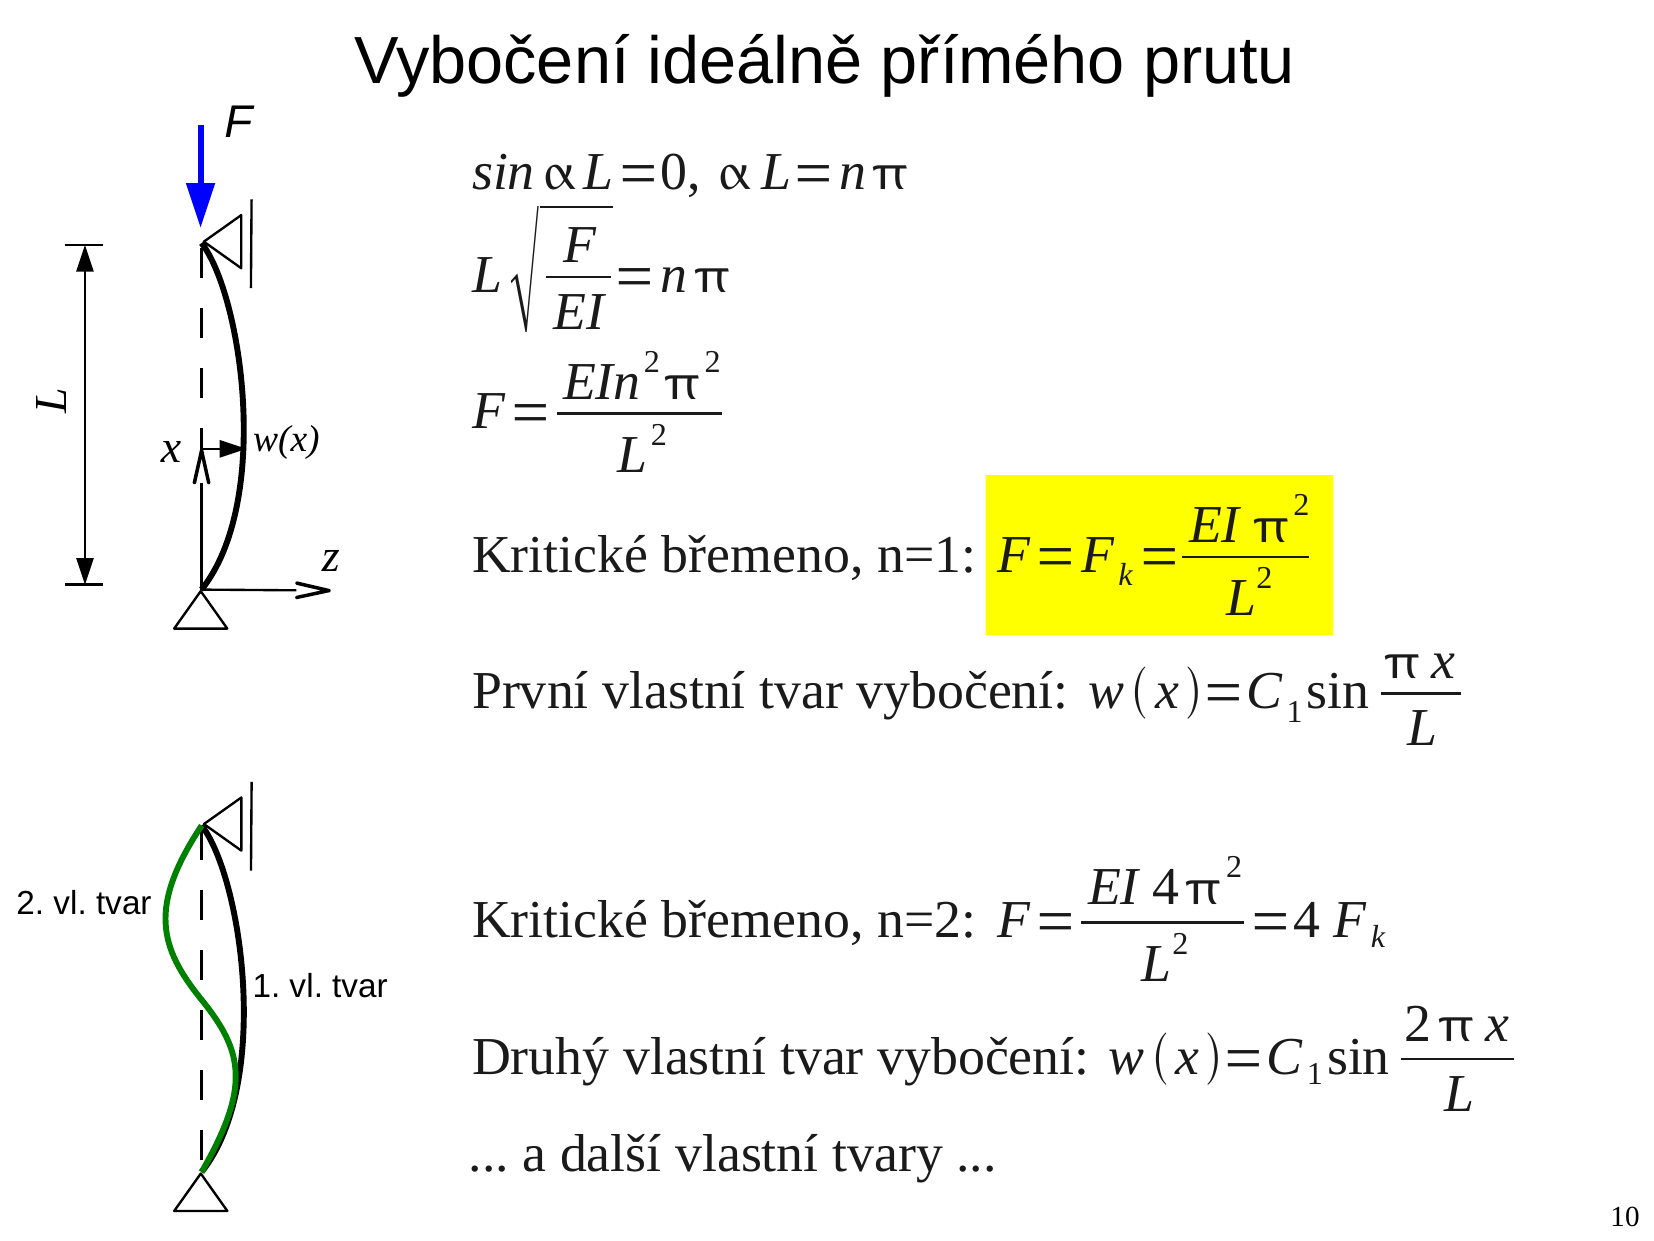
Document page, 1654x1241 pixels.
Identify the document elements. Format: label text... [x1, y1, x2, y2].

text_box z [307, 523, 363, 608]
text_box 1. vl. tvar [237, 960, 401, 1017]
chart [448, 851, 1530, 1183]
chart [448, 142, 1476, 758]
text_box [203, 797, 242, 851]
text_box x [146, 414, 202, 500]
title Vybočení ideálně přímého prutu [37, 8, 1613, 113]
text_box w(x) [238, 410, 335, 471]
text_box [174, 591, 228, 629]
text_box [174, 1173, 228, 1211]
text_box F [209, 88, 299, 162]
text_box L [17, 372, 88, 429]
text_box 2. vl. tvar [1, 877, 167, 934]
text_box [203, 215, 242, 269]
